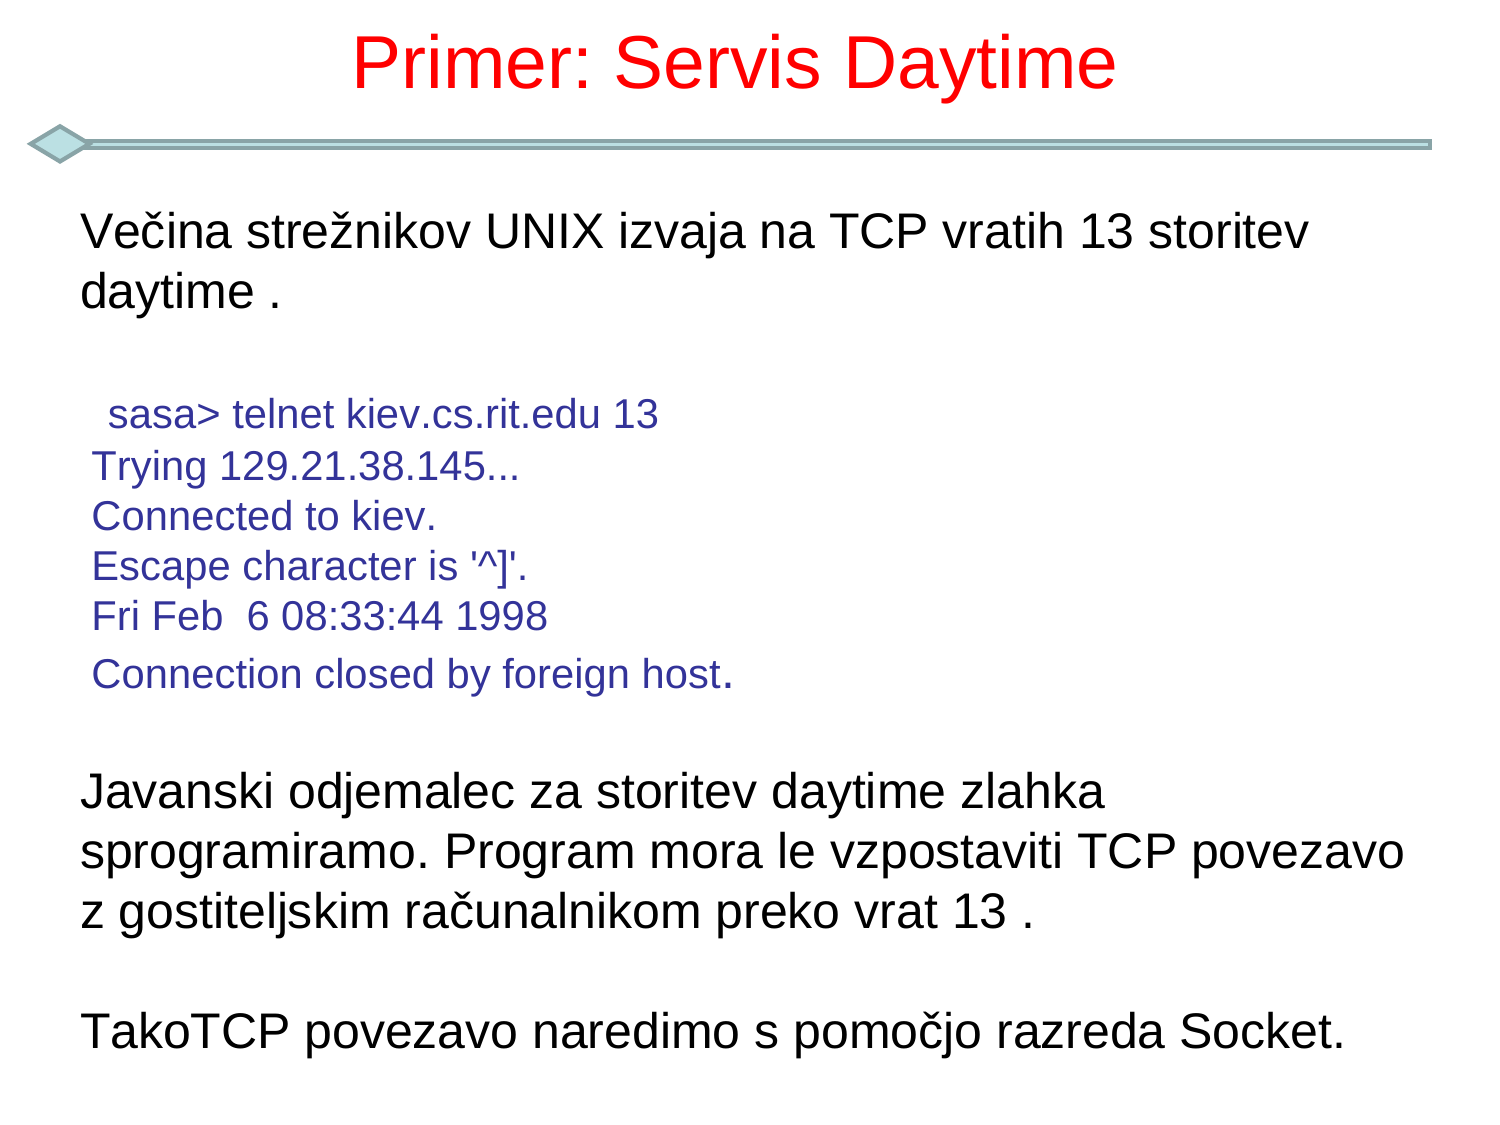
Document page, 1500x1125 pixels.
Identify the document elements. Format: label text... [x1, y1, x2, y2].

text_box Večina strežnikov UNIX izvaja na TCP vratih 13 storitev daytime . sasa> telnet kiev.cs.rit.edu 13 Trying 129.21.38.145... Connected to kiev. Escape character is '^]'. Fri Feb 6 08:33:44 1998 Connection closed by foreign host. Javanski odjemalec za storitev daytime zlahka sprogramiramo. Program mora le vzpostaviti TCP povezavo z gostiteljskim računalnikom preko vrat 13 . TakoTCP povezavo naredimo s pomočjo razreda Socket. [64, 191, 1459, 1067]
title Primer: Servis Daytime [70, 0, 1421, 118]
